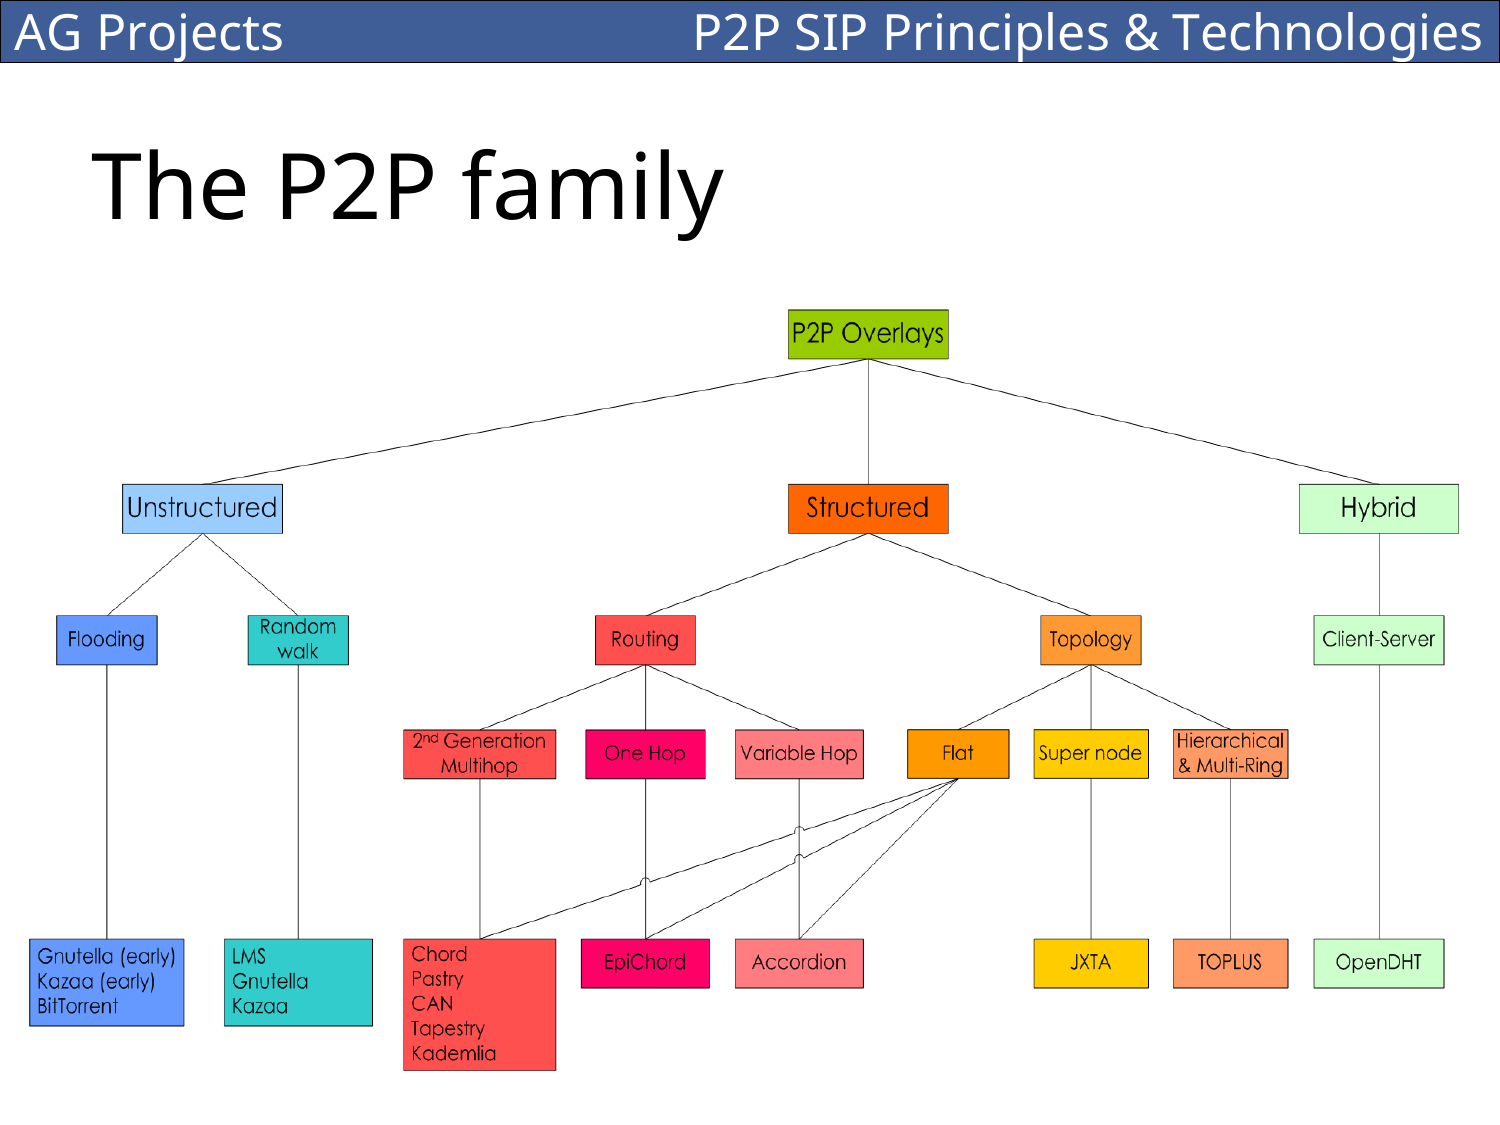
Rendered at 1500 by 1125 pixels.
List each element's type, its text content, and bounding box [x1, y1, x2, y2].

picture [29, 309, 1459, 1071]
text_box The P2P family [76, 113, 1447, 244]
